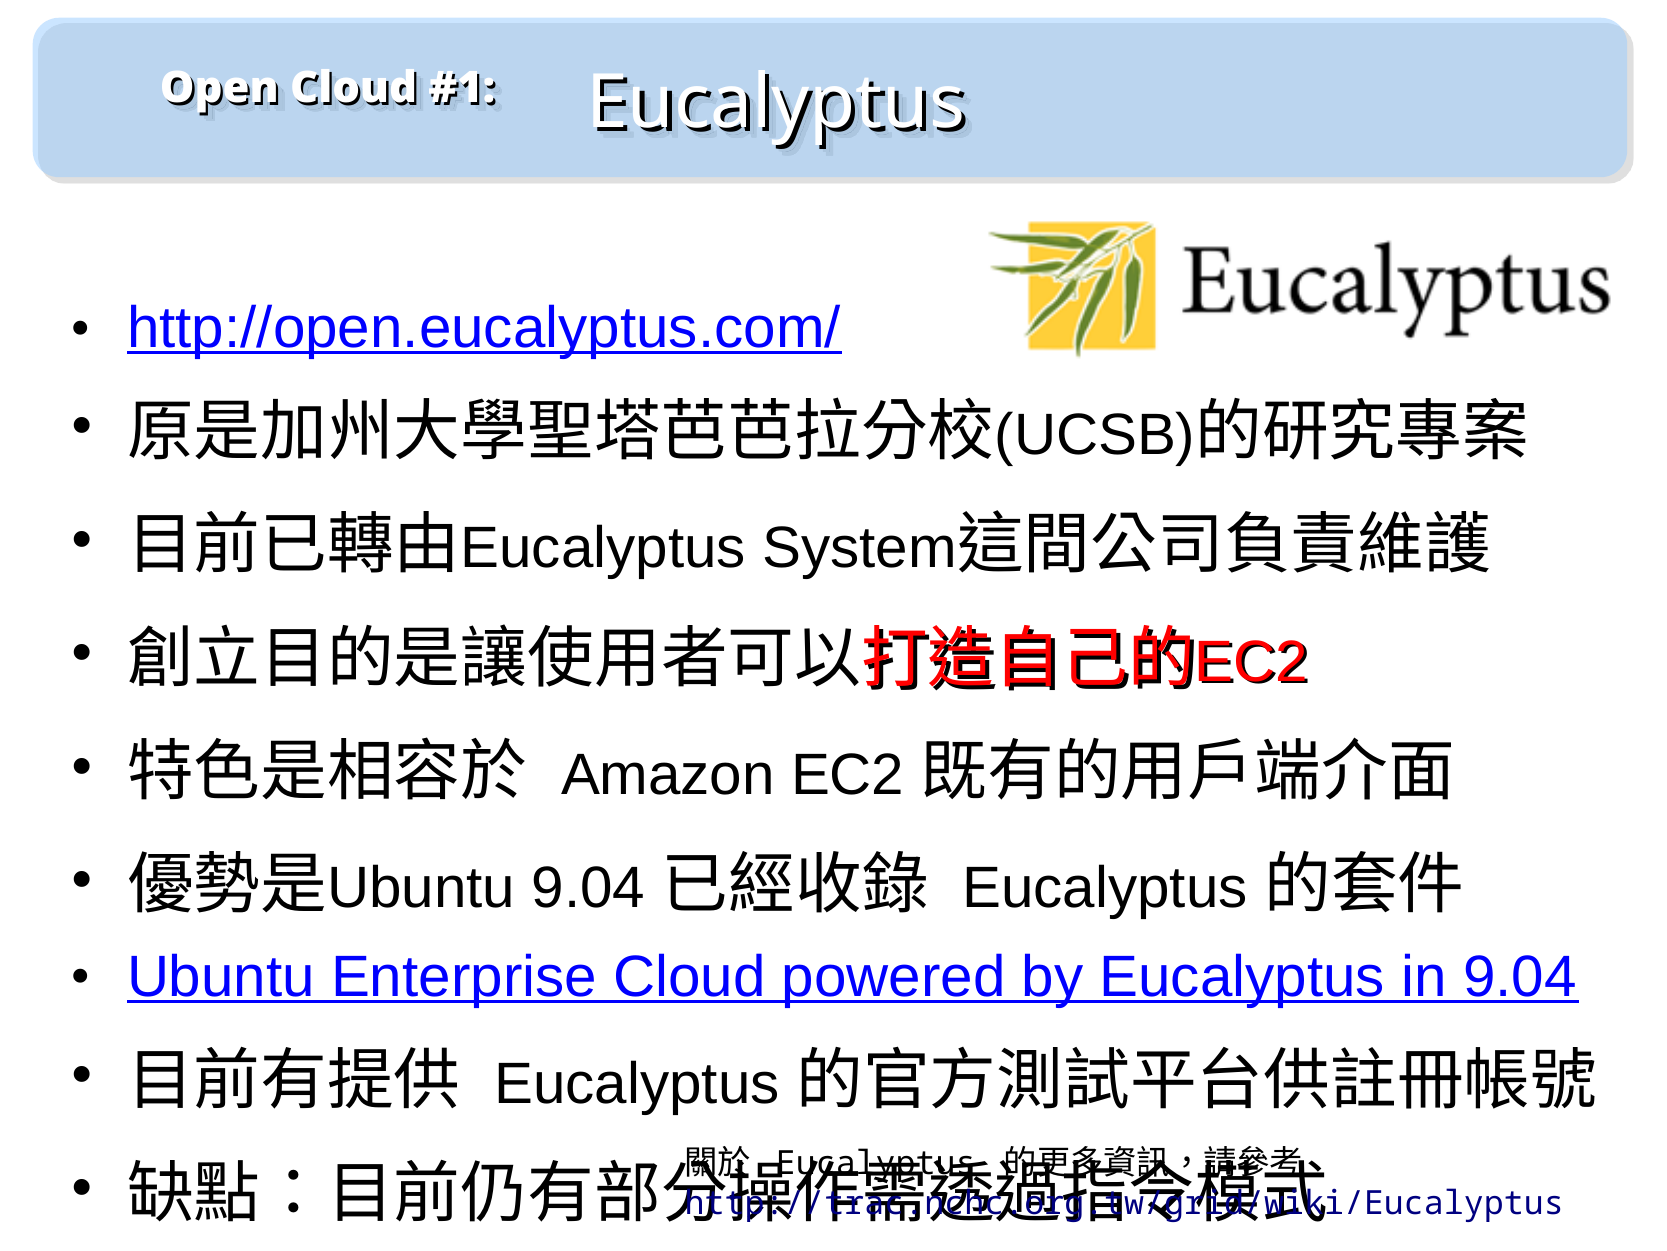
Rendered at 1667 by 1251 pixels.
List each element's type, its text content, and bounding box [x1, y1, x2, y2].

text_box 關於 Eucalyptus 的更多資訊，請參考 http://trac.nchc.org.tw/grid/wiki/Eucalyptus [664, 1127, 1642, 1235]
picture [987, 220, 1613, 295]
text_box Open Cloud #1: Eucalyptus [32, 17, 1628, 178]
list http://open.eucalyptus.com/ 原是加州大學聖塔芭芭拉分校(UCSB)的研究專案 目前已轉由Eucalyptus System這間公司負責維護 創立目的是讓使用者可以打造自己的EC2 特色是相容於 Amazon EC2 既有的用戶端介面 優勢是Ubuntu 9.04 已經收錄 Eucalyptus 的套件 Ubuntu Enterprise Cloud powered by Eucalyptus in 9.04 目前有提供 Eucalyptus 的官方測試平台供註冊帳號 缺點：目前仍有部分操作需透過指令模式 [70, 295, 1636, 1119]
